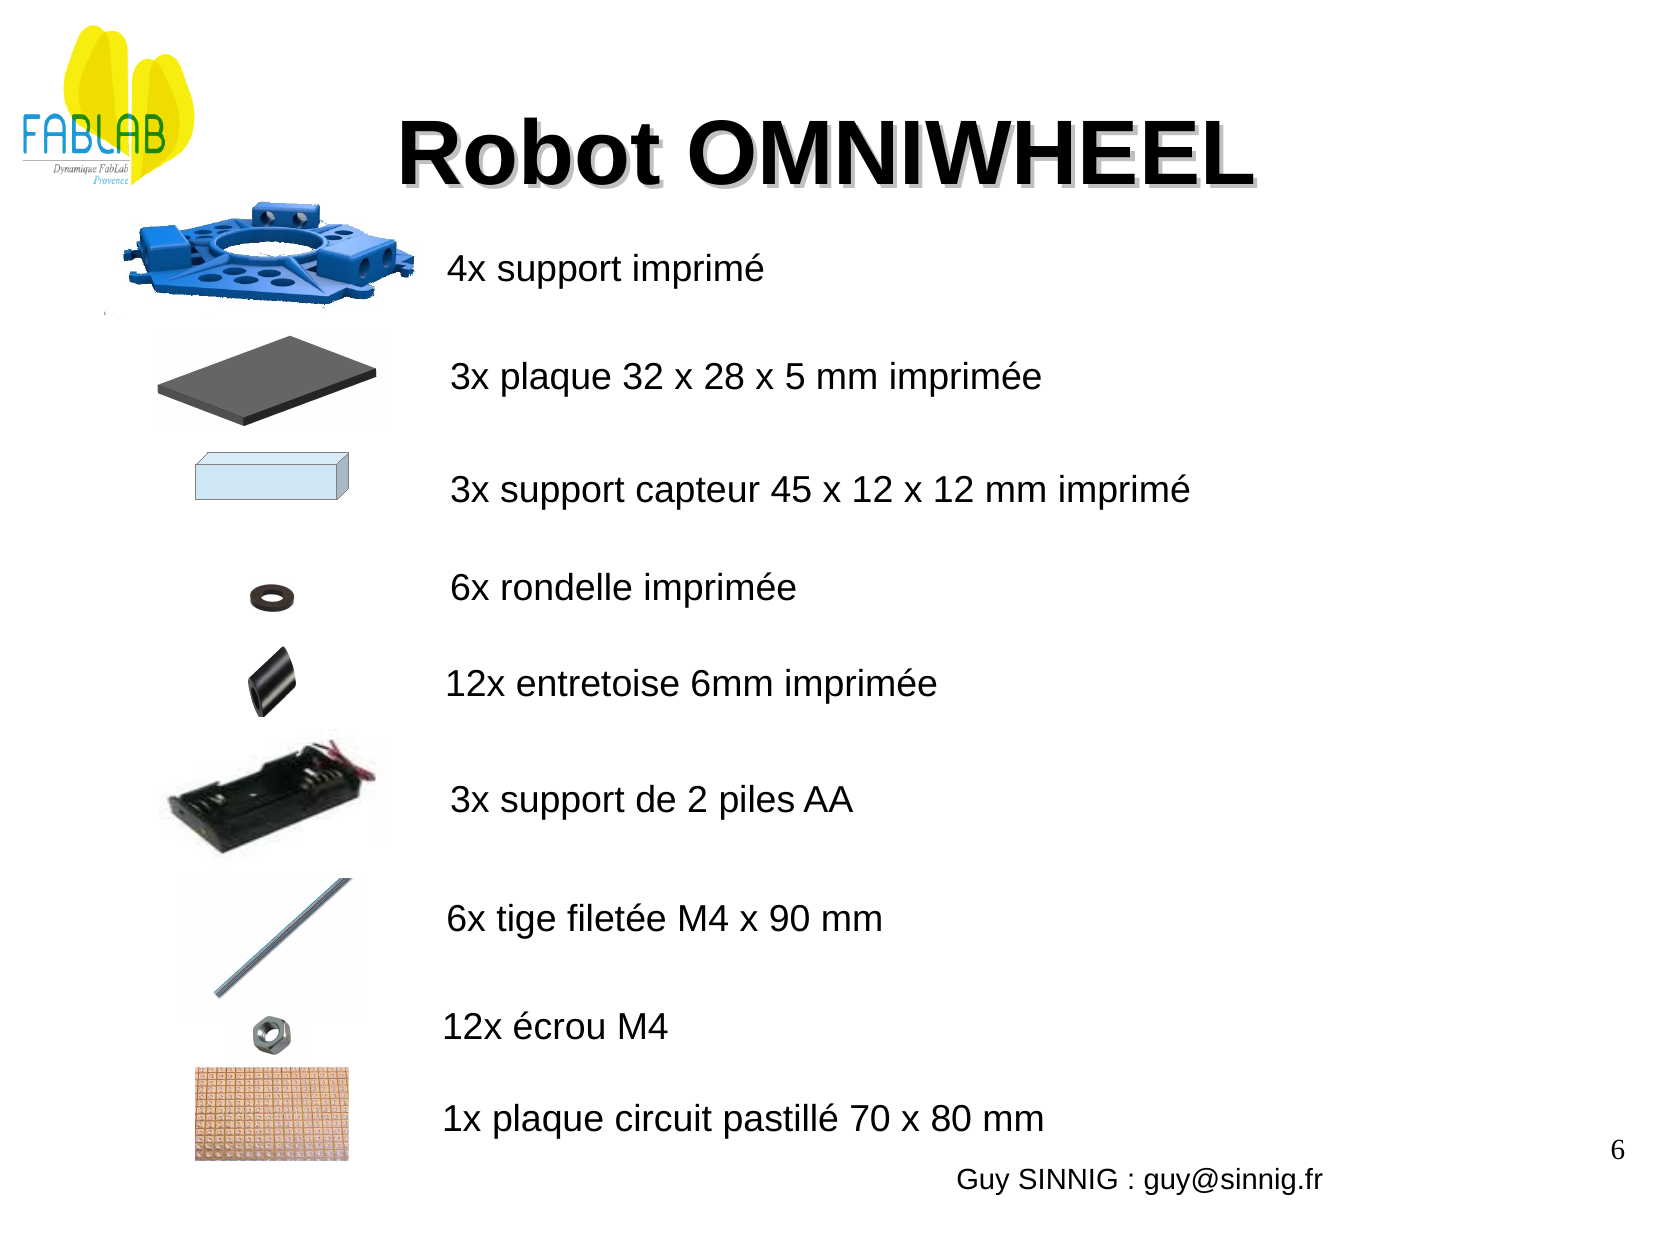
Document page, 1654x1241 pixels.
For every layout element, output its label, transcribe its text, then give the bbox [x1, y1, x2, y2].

picture [0, 11, 217, 201]
text_box [195, 452, 349, 500]
text_box 6x rondelle imprimée [435, 558, 812, 616]
text_box 12x entretoise 6mm imprimée [430, 655, 953, 713]
picture [156, 334, 389, 429]
title Robot OMNIWHEEL [82, 49, 1571, 257]
text_box 3x support de 2 piles AA [435, 771, 869, 829]
picture [248, 582, 296, 614]
text_box 6x tige filetée M4 x 90 mm [431, 889, 899, 947]
text_box 1x plaque circuit pastillé 70 x 80 mm [427, 1090, 1060, 1148]
text_box 4x support imprimé [440, 257, 780, 297]
picture [159, 641, 385, 1162]
text_box 12x écrou M4 [427, 998, 684, 1055]
text_box 3x plaque 32 x 28 x 5 mm imprimée [435, 348, 1058, 406]
text_box 3x support capteur 45 x 12 x 12 mm imprimé [435, 460, 1206, 518]
picture [104, 257, 440, 319]
